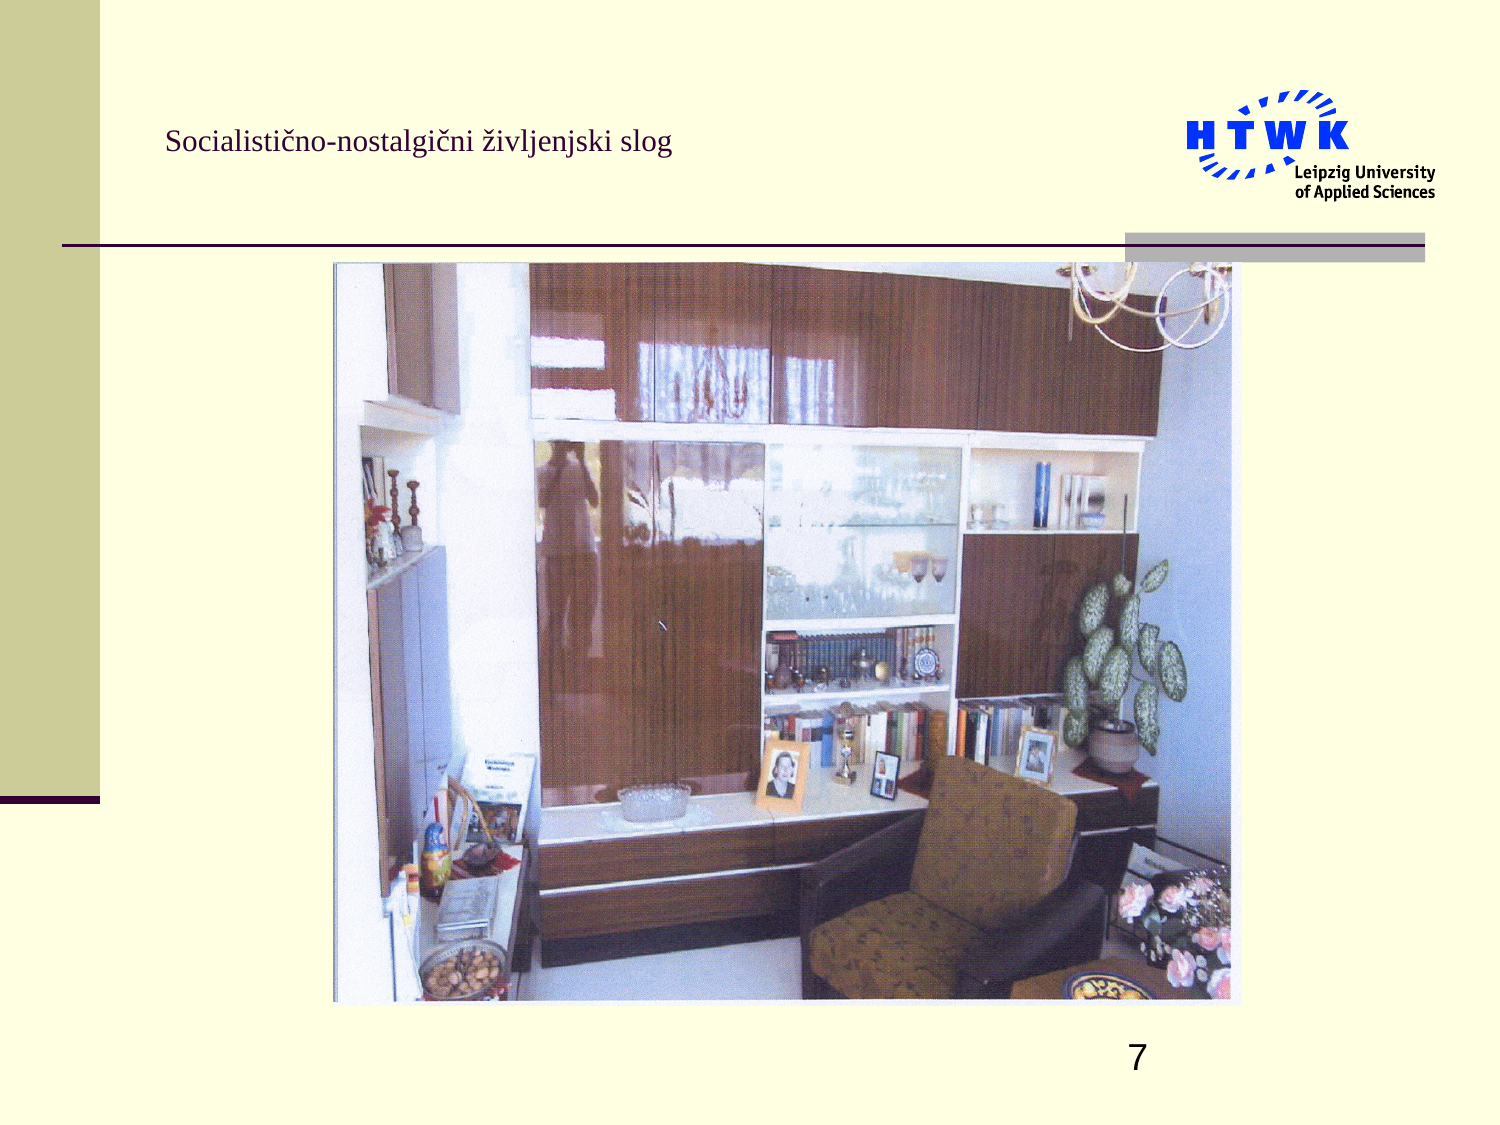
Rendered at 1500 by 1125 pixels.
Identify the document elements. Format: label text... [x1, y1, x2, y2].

picture [333, 262, 1242, 1006]
title Socialistično-nostalgični življenjski slog [150, 45, 1426, 234]
picture [1187, 90, 1436, 202]
